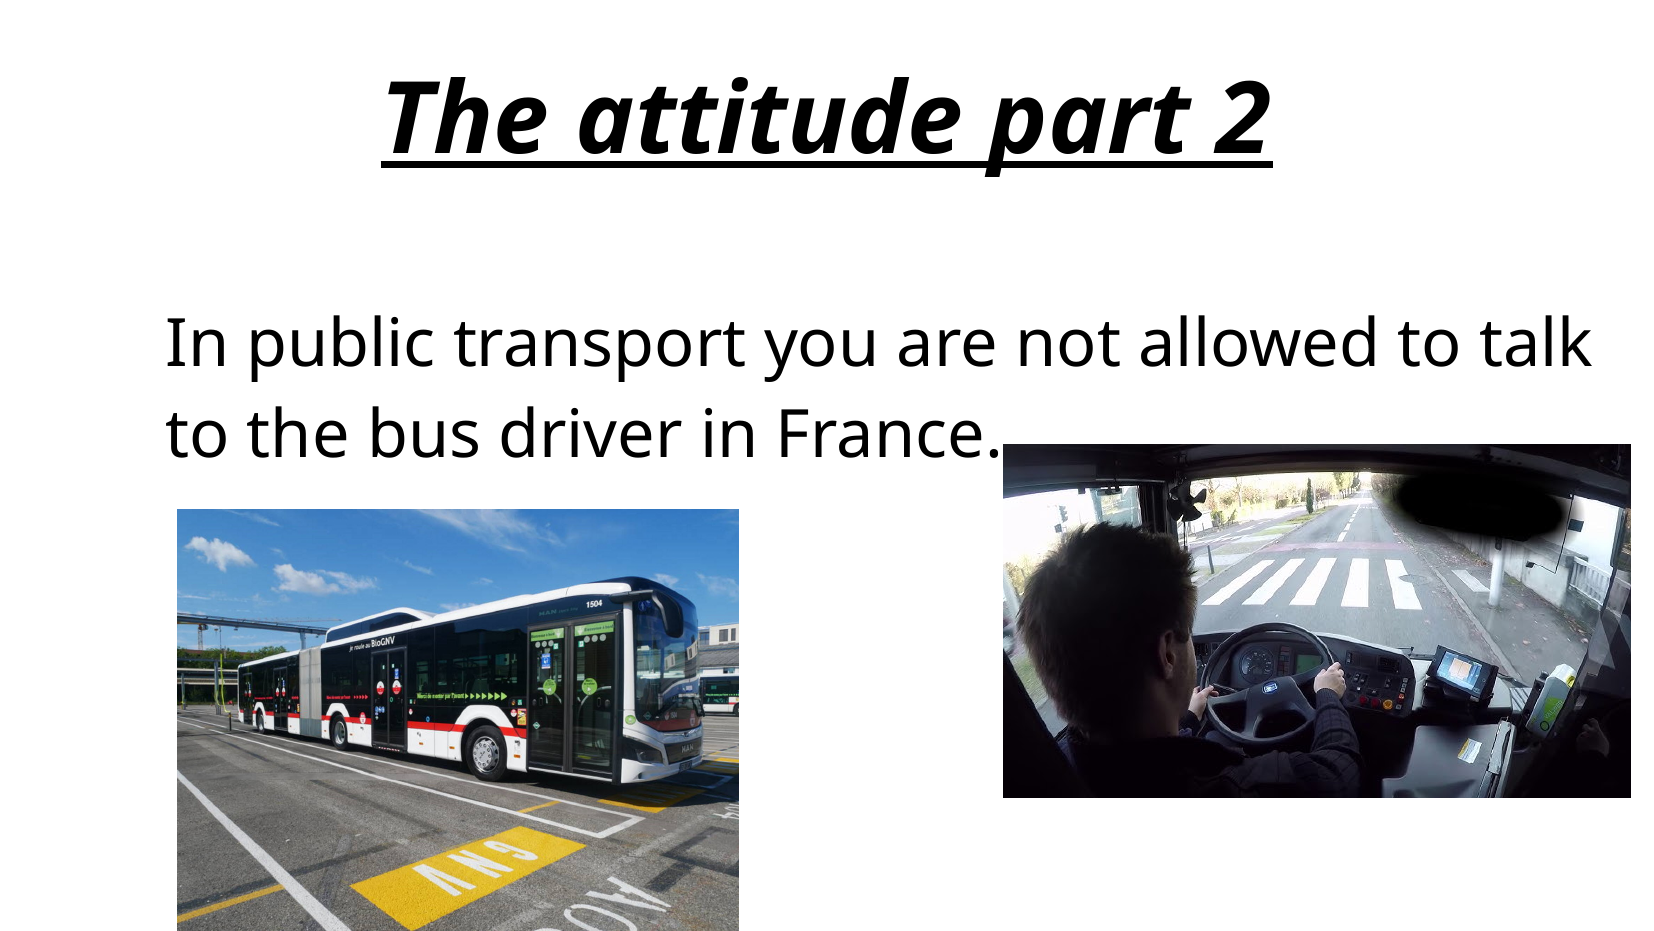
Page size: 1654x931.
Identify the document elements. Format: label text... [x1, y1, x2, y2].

picture [177, 509, 739, 931]
title The attitude part 2 [82, 35, 1571, 194]
picture [1003, 444, 1631, 798]
list In public transport you are not allowed to talk to the bus driver in France. [165, 295, 1654, 492]
